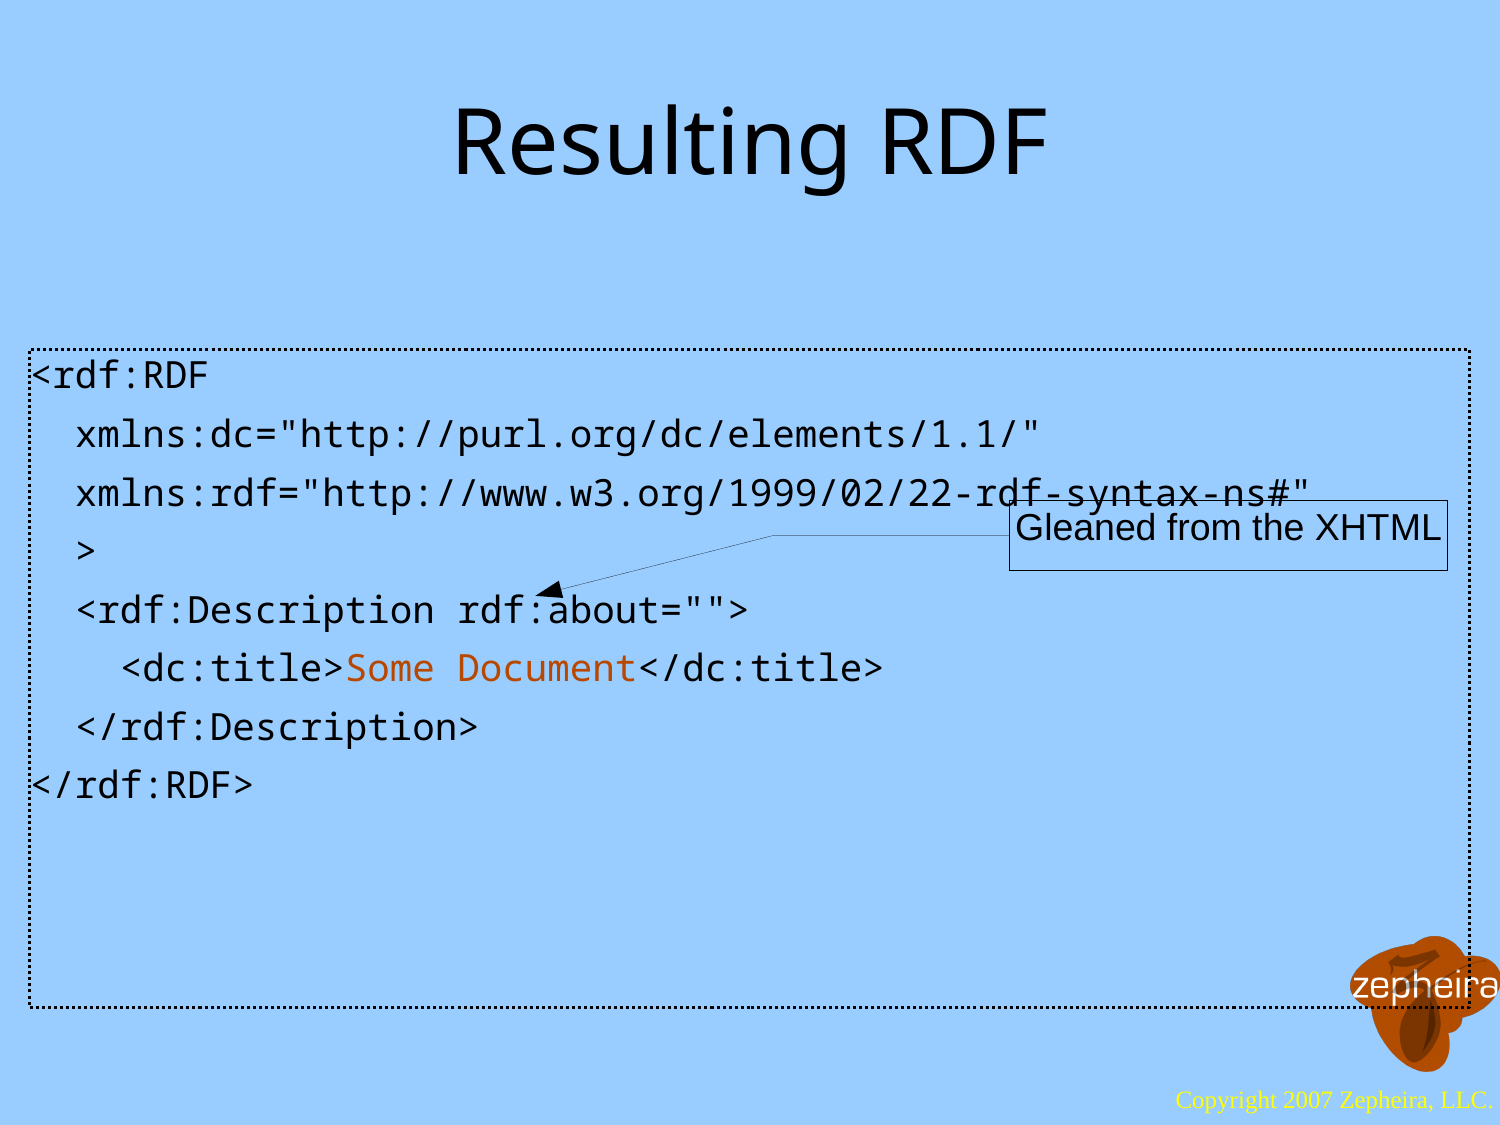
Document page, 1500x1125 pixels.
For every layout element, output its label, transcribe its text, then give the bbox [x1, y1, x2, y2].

list <rdf:RDF xmlns:dc="http://purl.org/dc/elements/1.1/" xmlns:rdf="http://www.w3.org/1999/02/22-rdf-syntax-ns#" > <rdf:Description rdf:about=""> <dc:title>Some Document</dc:title> </rdf:Description> </rdf:RDF> [29, 349, 1470, 1008]
picture [1350, 936, 1500, 1072]
text_box Gleaned from the XHTML [1009, 500, 1448, 571]
title Resulting RDF [75, 45, 1426, 233]
